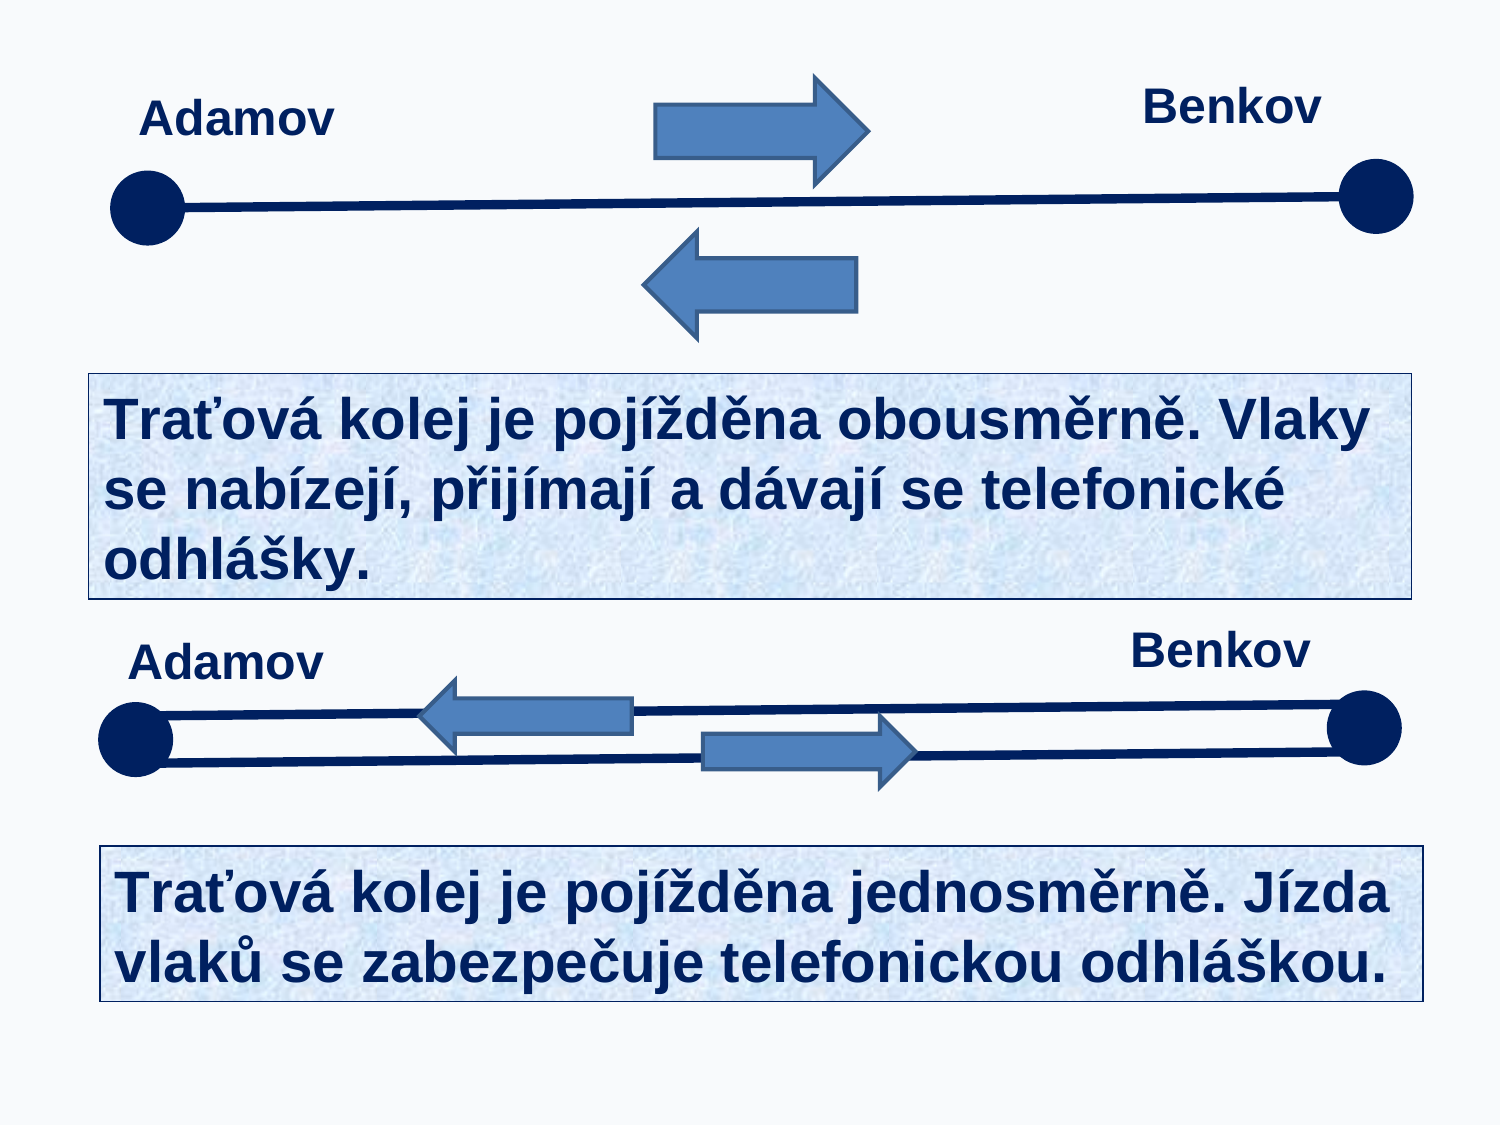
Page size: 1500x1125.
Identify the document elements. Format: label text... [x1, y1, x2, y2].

text_box [643, 231, 857, 339]
text_box [1340, 160, 1412, 232]
text_box Benkov [1116, 609, 1365, 686]
text_box Traťová kolej je pojížděna obousměrně. Vlaky se nabízejí, přijímají a dávají se telefonické odhlášky. [88, 373, 1412, 599]
text_box [419, 680, 632, 752]
text_box [702, 716, 916, 787]
text_box [655, 78, 869, 185]
text_box [1328, 692, 1400, 755]
text_box [1344, 757, 1385, 764]
text_box Adamov [123, 78, 373, 154]
text_box Adamov [112, 621, 361, 698]
text_box [112, 172, 184, 244]
text_box Traťová kolej je pojížděna jednosměrně. Jízda vlaků se zabezpečuje telefonickou odhláškou. [100, 846, 1424, 1002]
text_box Benkov [1127, 66, 1377, 142]
text_box [100, 704, 172, 775]
